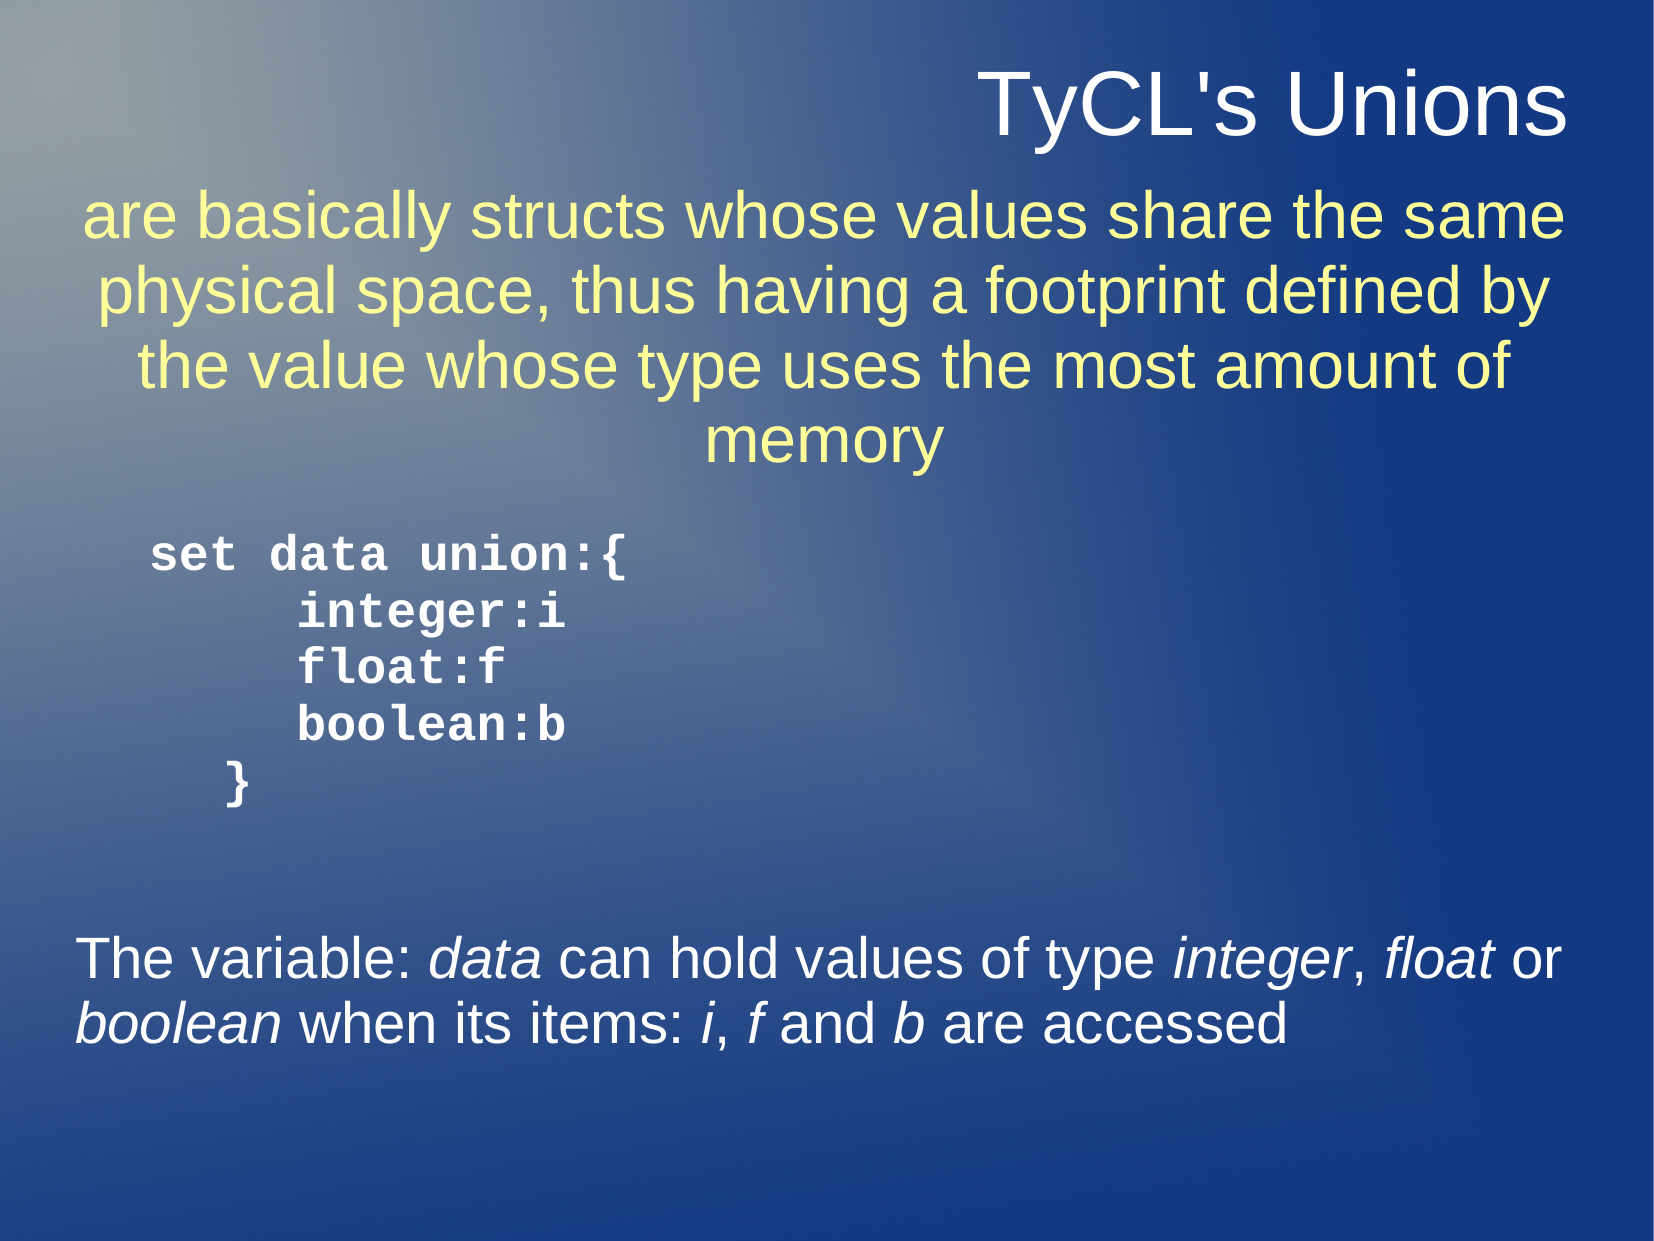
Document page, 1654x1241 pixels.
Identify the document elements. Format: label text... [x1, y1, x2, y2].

picture [0, 0, 1654, 1241]
subtitle are basically structs whose values share the same physical space, thus having a footprint defined by the value whose type uses the most amount of memory set data union:{ integer:i float:f boolean:b } The variable: data can hold values of type integer, float or boolean when its items: i, f and b are accessed [75, 178, 1576, 1056]
title TyCL's Unions [82, 52, 1571, 155]
